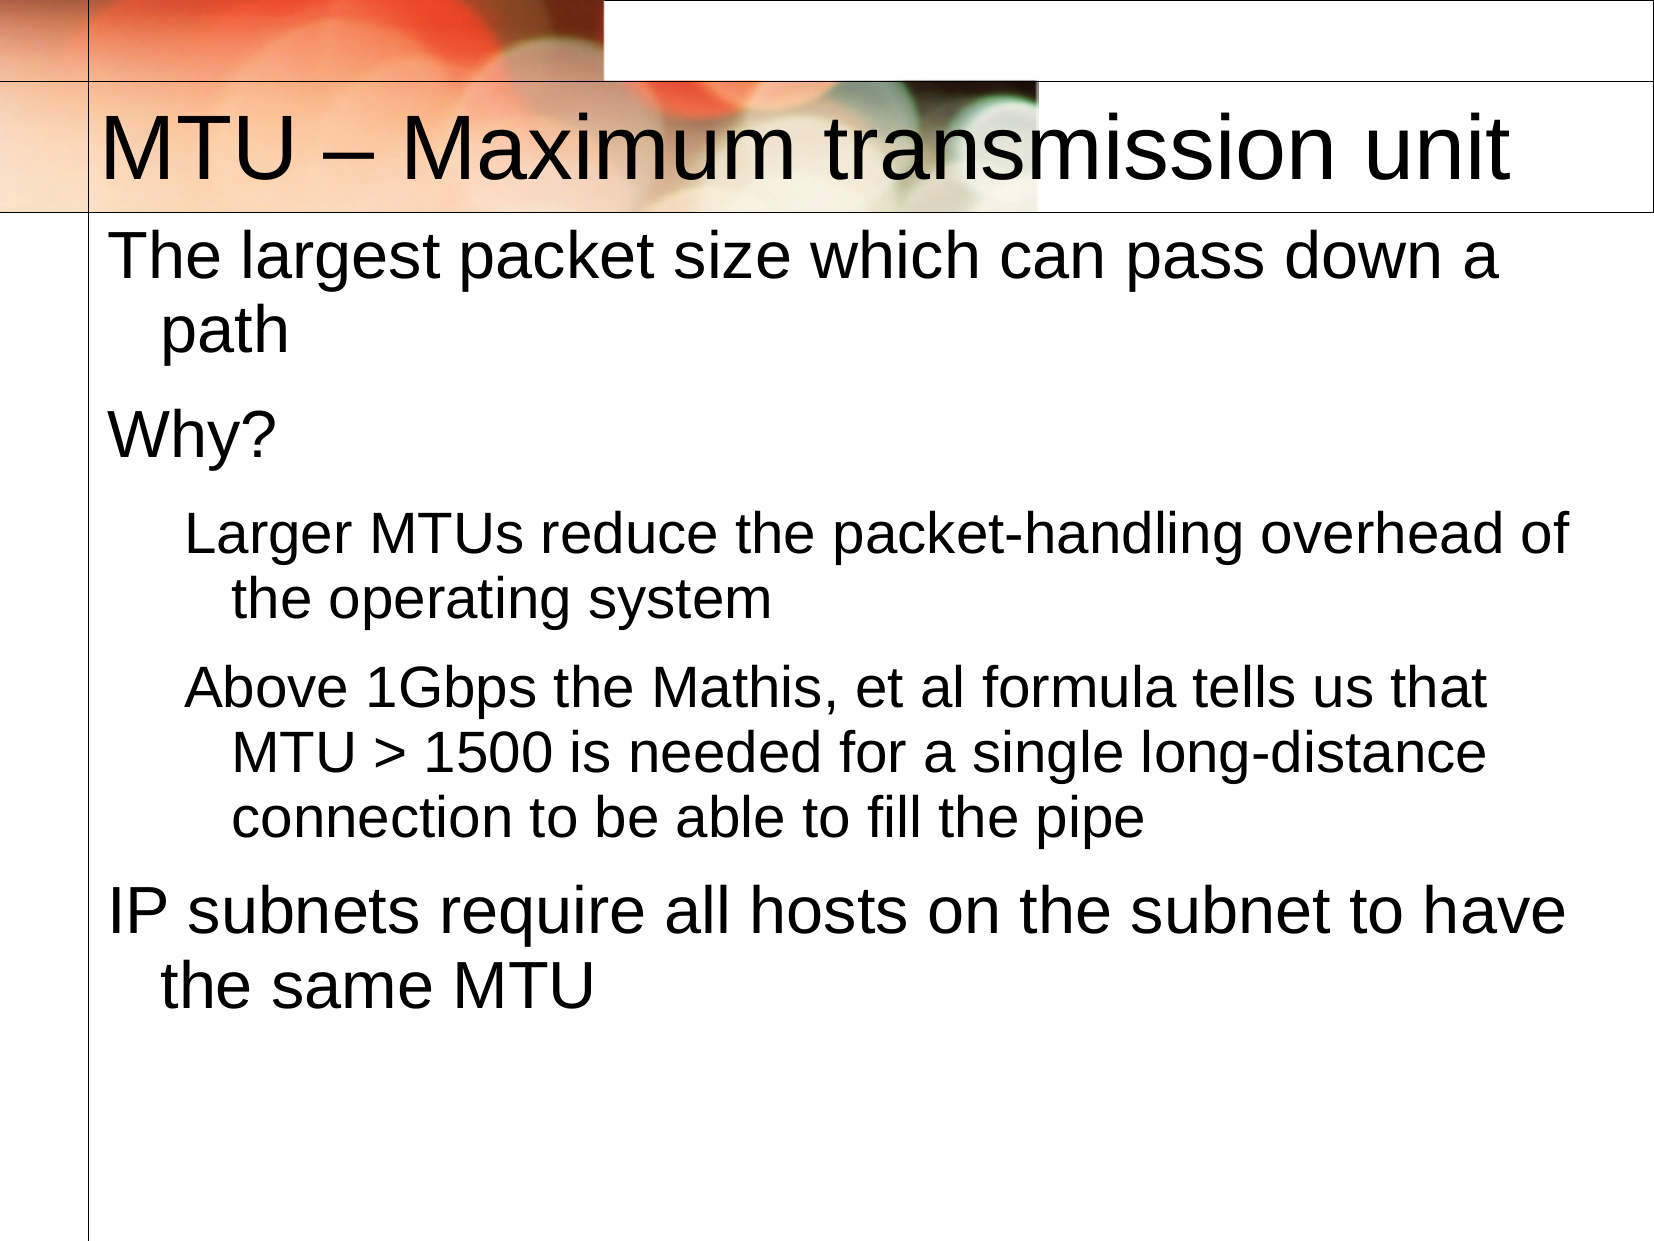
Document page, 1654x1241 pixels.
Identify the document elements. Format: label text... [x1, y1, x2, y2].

list The largest packet size which can pass down a path Why? Larger MTUs reduce the packet-handling overhead of the operating system Above 1Gbps the Mathis, et al formula tells us that MTU > 1500 is needed for a single long-distance connection to be able to fill the pipe IP subnets require all hosts on the subnet to have the same MTU [89, 217, 1578, 1226]
picture [0, 0, 88, 81]
picture [89, 82, 1039, 212]
picture [89, 0, 1039, 81]
picture [0, 82, 88, 212]
title MTU – Maximum transmission unit [100, 95, 1571, 200]
